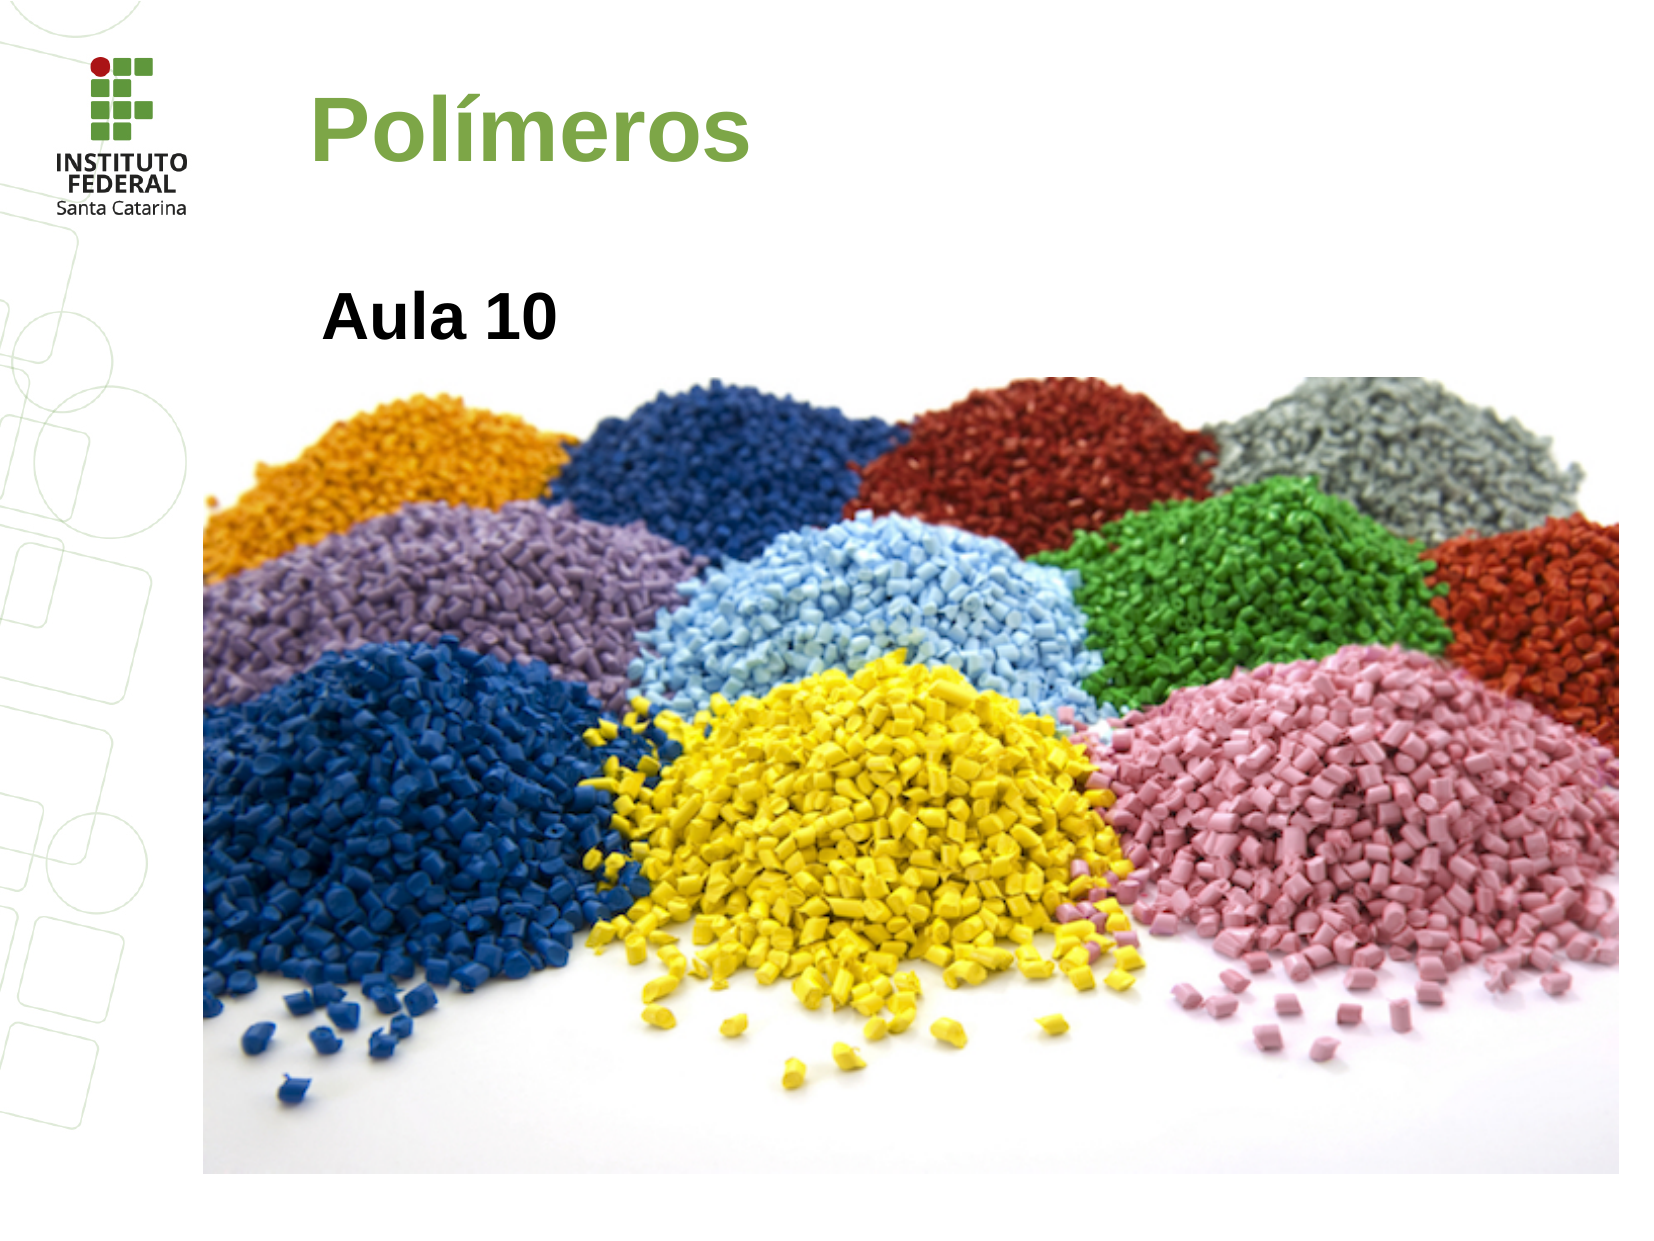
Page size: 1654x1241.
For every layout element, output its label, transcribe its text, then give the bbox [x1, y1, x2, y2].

text_box Polímeros [295, 70, 1607, 189]
text_box Aula 10 [307, 271, 1607, 377]
picture [0, 1, 1654, 1175]
